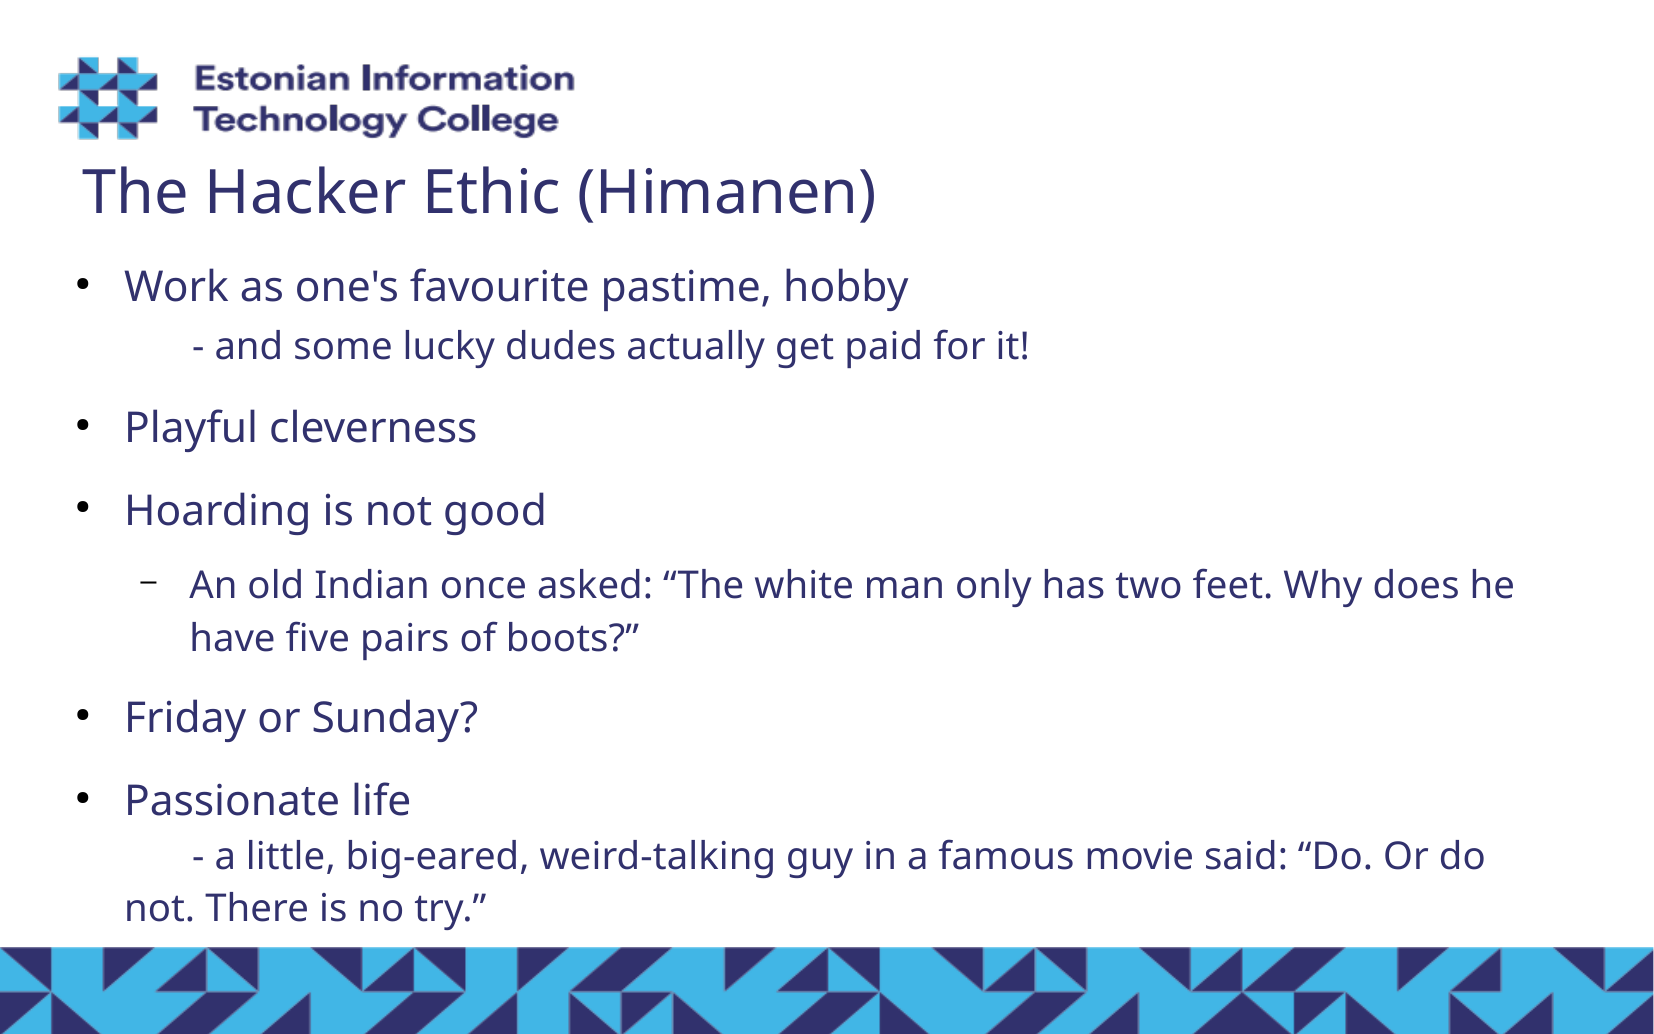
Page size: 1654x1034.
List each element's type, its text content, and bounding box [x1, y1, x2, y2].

title The Hacker Ethic (Himanen) [82, 103, 1571, 276]
list Work as one's favourite pastime, hobby - and some lucky dudes actually get paid for it! Playful cleverness Hoarding is not good An old Indian once asked: “The white man only has two feet. Why does he have five pairs of boots?” Friday or Sunday? Passionate life - a little, big-eared, weird-talking guy in a famous movie said: “Do. Or do not. There is no try.” [59, 255, 1548, 936]
